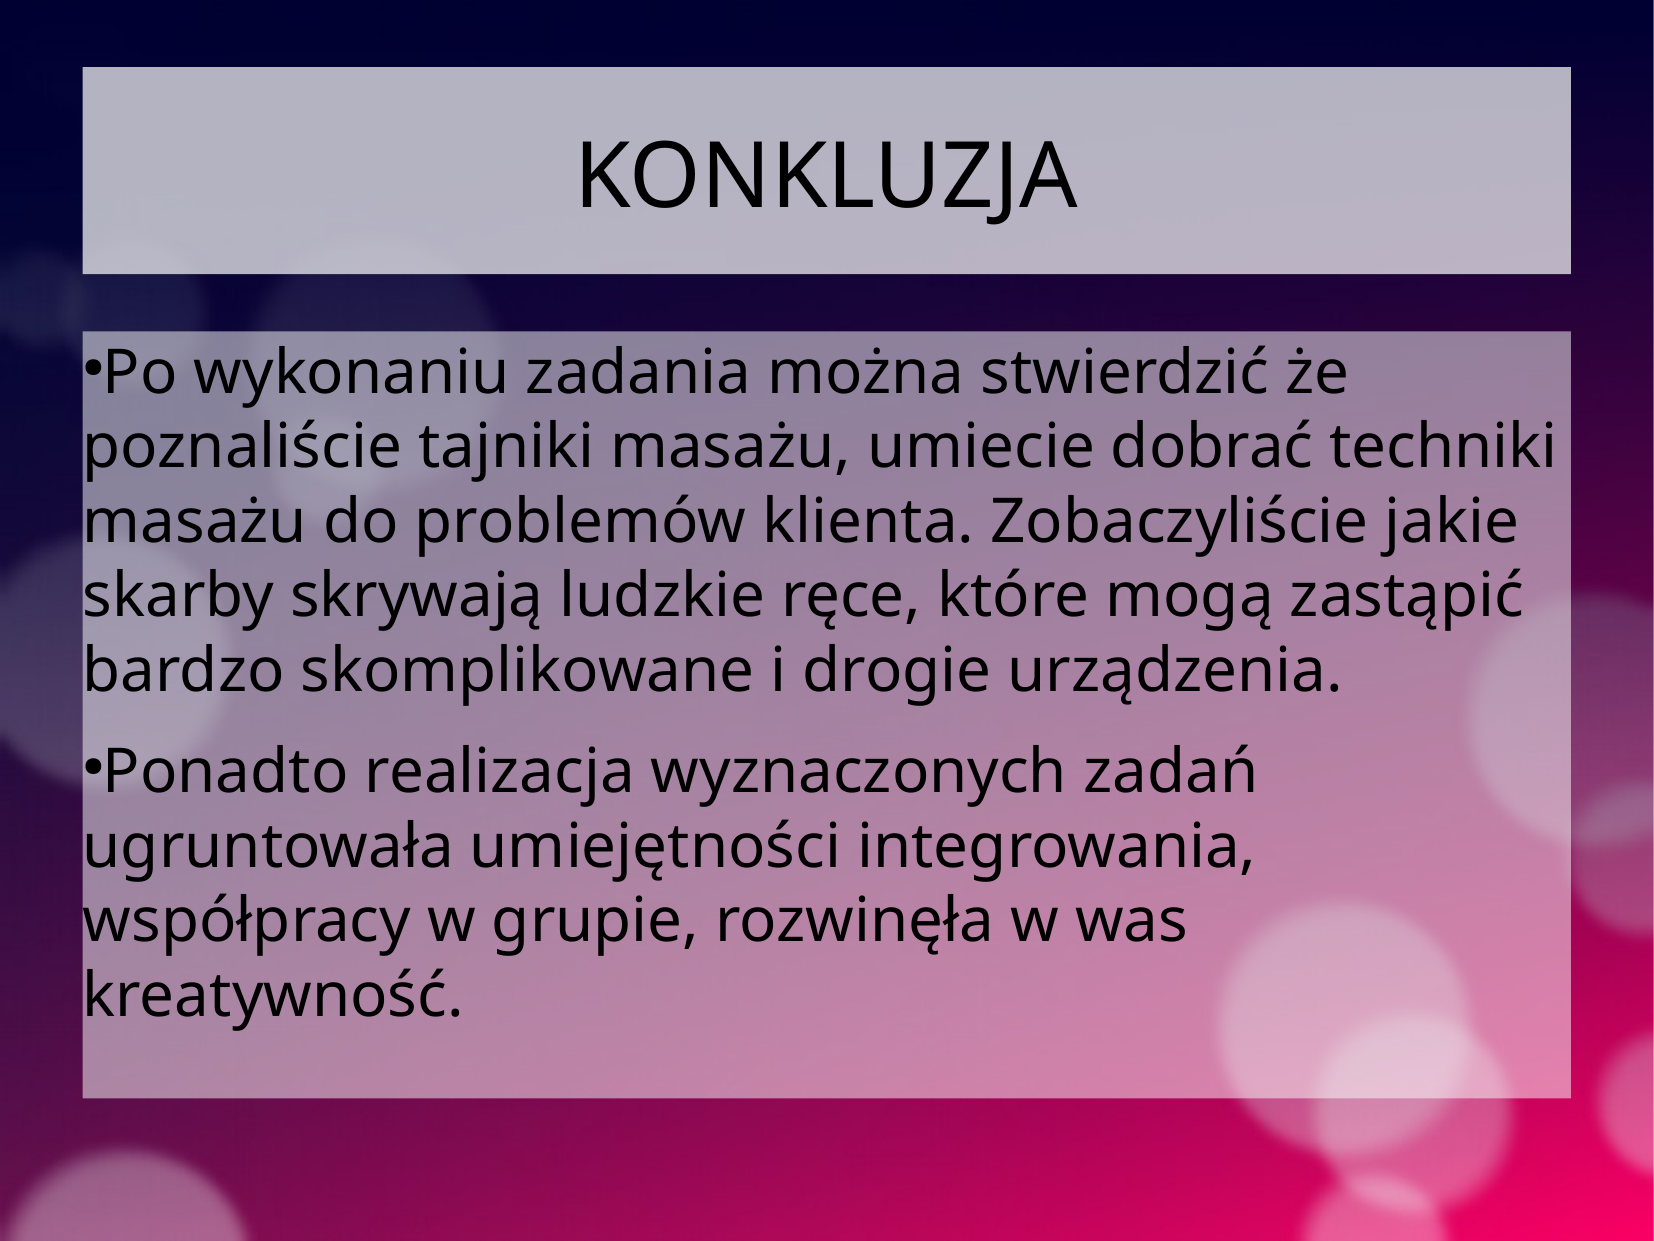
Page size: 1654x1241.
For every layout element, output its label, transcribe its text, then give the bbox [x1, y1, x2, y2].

title KONKLUZJA [82, 67, 1571, 275]
list Po wykonaniu zadania można stwierdzić że poznaliście tajniki masażu, umiecie dobrać techniki masażu do problemów klienta. Zobaczyliście jakie skarby skrywają ludzkie ręce, które mogą zastąpić bardzo skomplikowane i drogie urządzenia. Ponadto realizacja wyznaczonych zadań ugruntowała umiejętności integrowania, współpracy w grupie, rozwinęła w was kreatywność. [82, 331, 1571, 1099]
